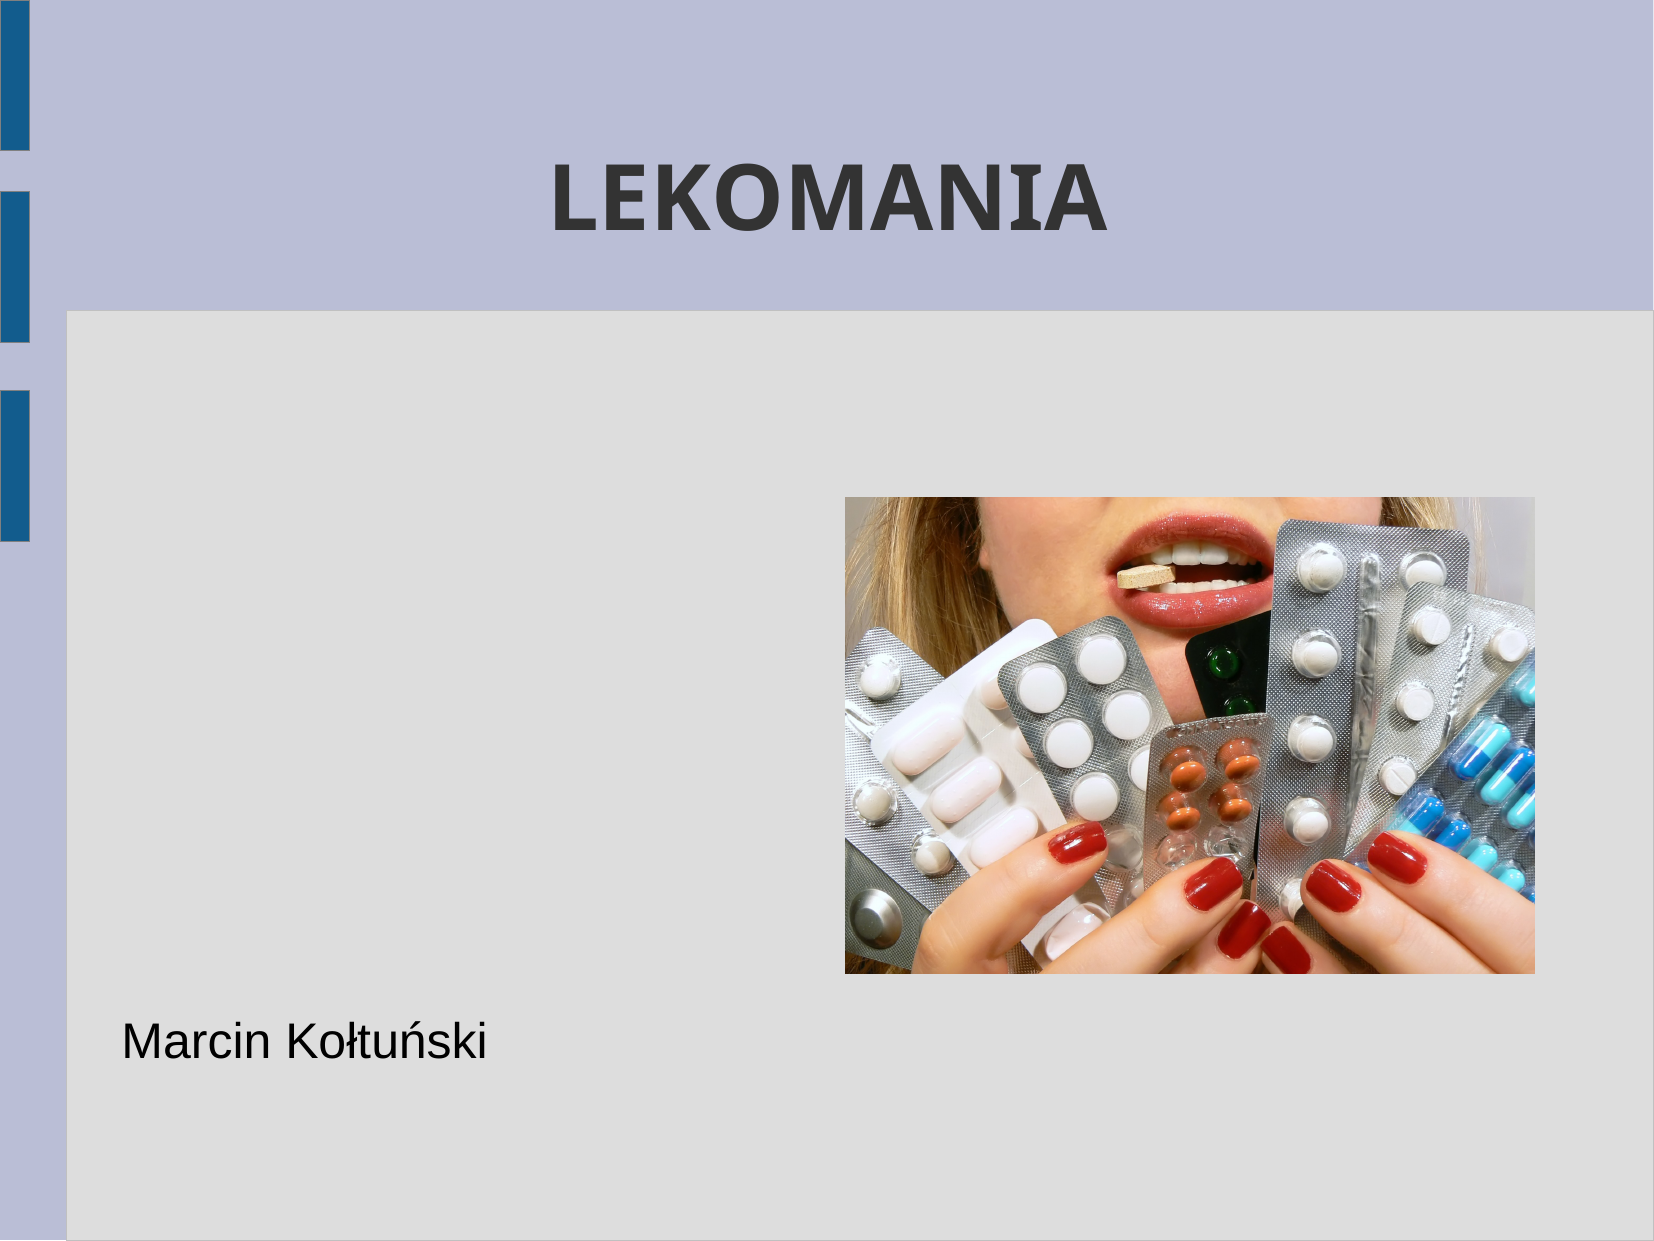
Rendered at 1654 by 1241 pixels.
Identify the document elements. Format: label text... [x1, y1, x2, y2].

list Marcin Kołtuński [121, 344, 811, 1126]
picture [845, 497, 1535, 974]
title LEKOMANIA [121, 91, 1534, 299]
